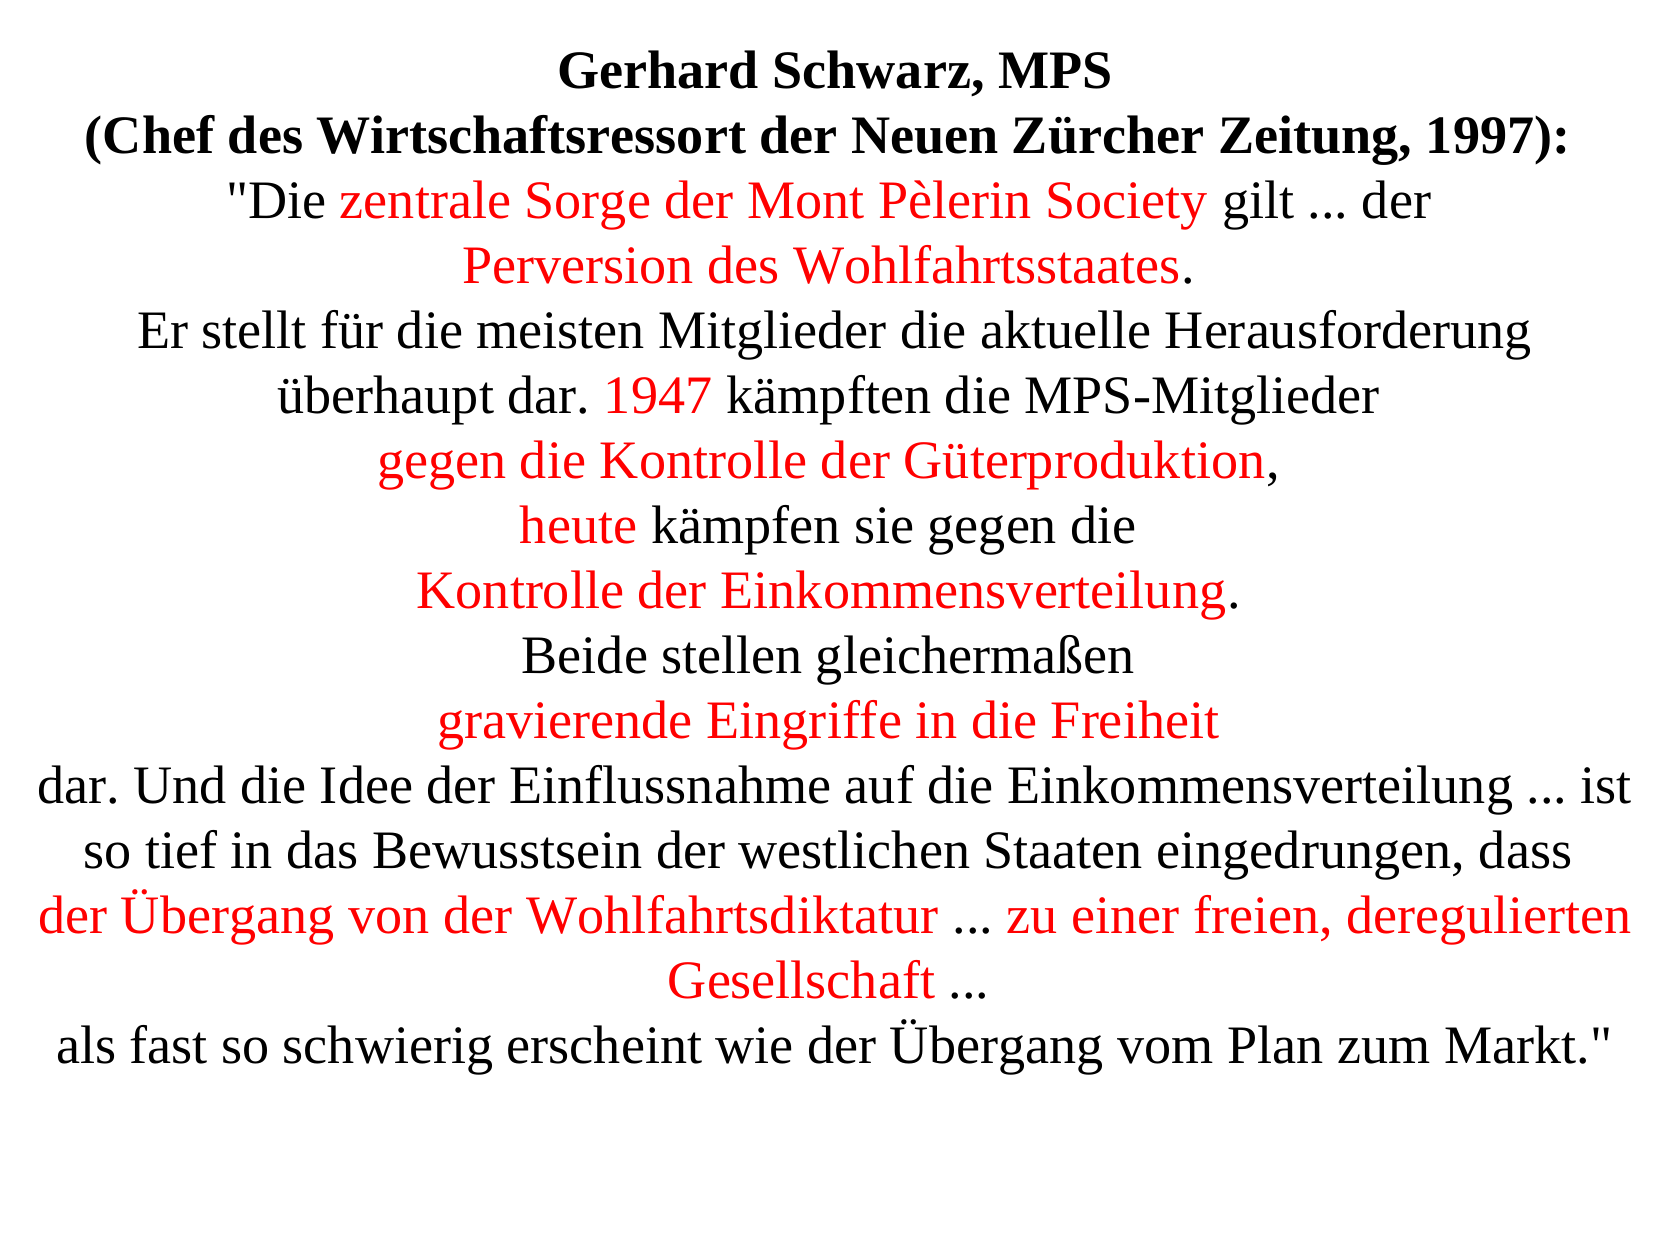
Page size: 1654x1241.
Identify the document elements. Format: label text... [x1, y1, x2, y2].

text_box Gerhard Schwarz, MPS (Chef des Wirtschaftsressort der Neuen Zürcher Zeitung, 1997): "Die zentrale Sorge der Mont Pèlerin Society gilt ... der Perversion des Wohlfahrtsstaates. Er stellt für die meisten Mitglieder die aktuelle Herausforderung überhaupt dar. 1947 kämpften die MPS-Mitglieder gegen die Kontrolle der Güterproduktion, heute kämpfen sie gegen die Kontrolle der Einkommensverteilung. Beide stellen gleichermaßen gravierende Eingriffe in die Freiheit dar. Und die Idee der Einflussnahme auf die Einkommensverteilung ... ist so tief in das Bewusstsein der westlichen Staaten eingedrungen, dass der Übergang von der Wohlfahrtsdiktatur ... zu einer freien, deregulierten Gesellschaft ... als fast so schwierig erscheint wie der Übergang vom Plan zum Markt." [23, 34, 1648, 1075]
